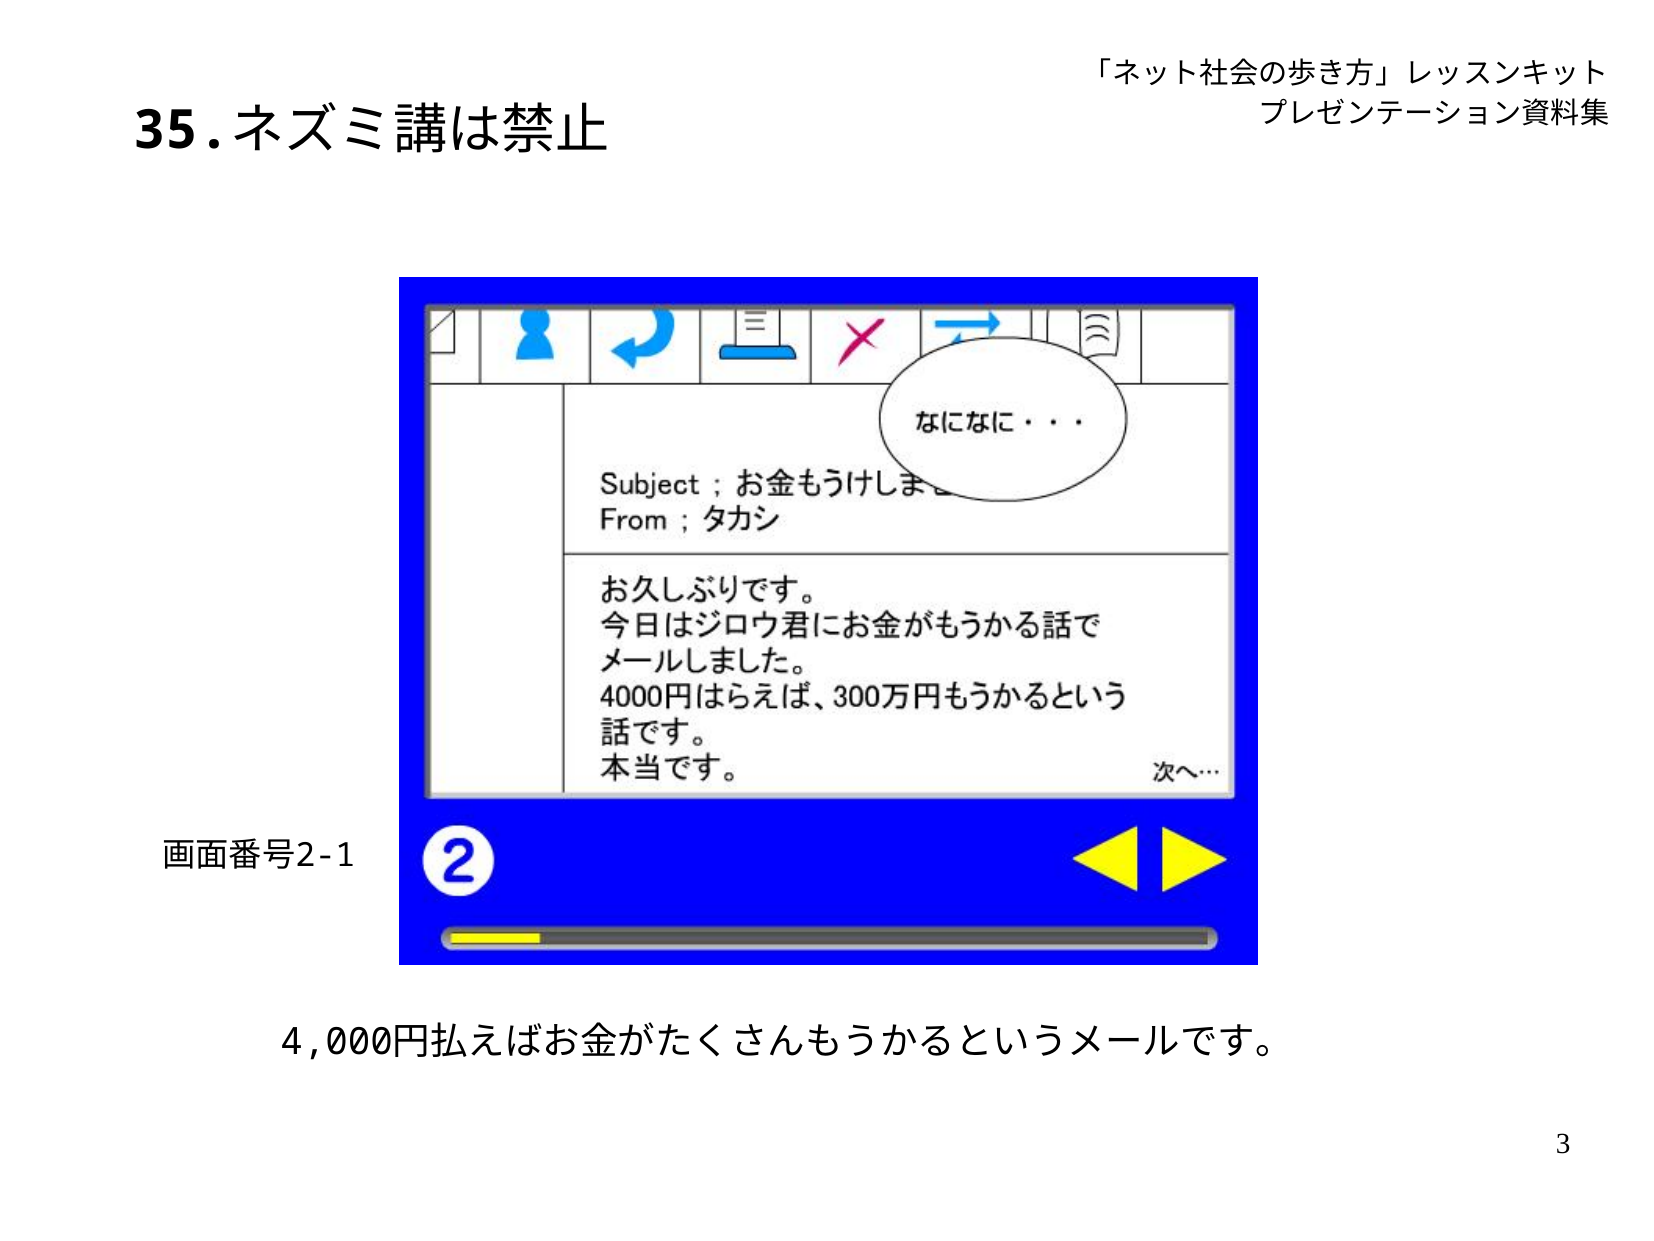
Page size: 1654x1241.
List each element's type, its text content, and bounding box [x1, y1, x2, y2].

text_box 「ネット社会の歩き方」レッスンキット プレゼンテーション資料集 [1062, 44, 1625, 139]
text_box 画面番号2-1 [147, 826, 384, 882]
picture [399, 277, 1258, 965]
text_box 35.ネズミ講は禁止 [118, 88, 1241, 169]
text_box 4,000円払えばお金がたくさんもうかるというメールです。 [265, 1003, 1447, 1074]
